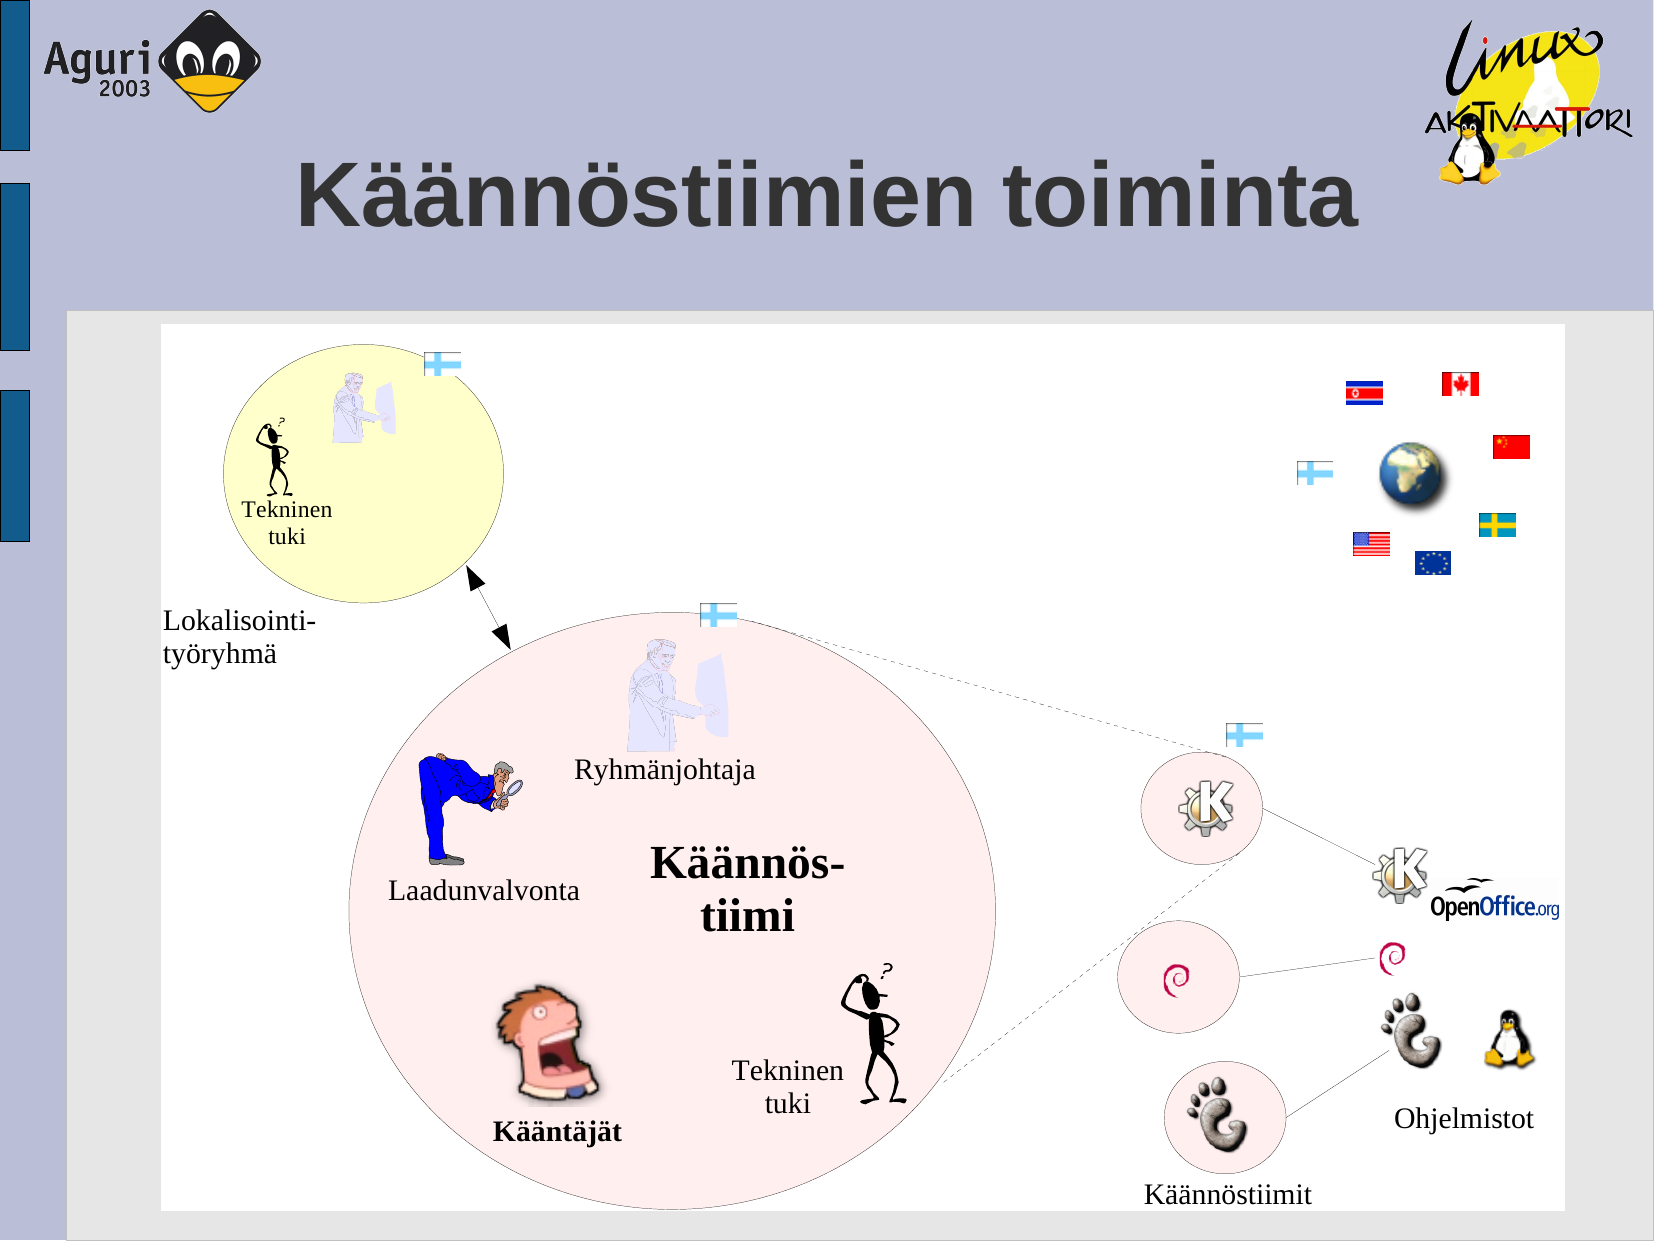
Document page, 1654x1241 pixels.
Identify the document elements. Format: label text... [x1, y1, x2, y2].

picture [1417, 12, 1640, 190]
title Käännöstiimien toiminta [121, 91, 1534, 299]
picture [39, 9, 265, 113]
chart [160, 324, 1565, 1211]
